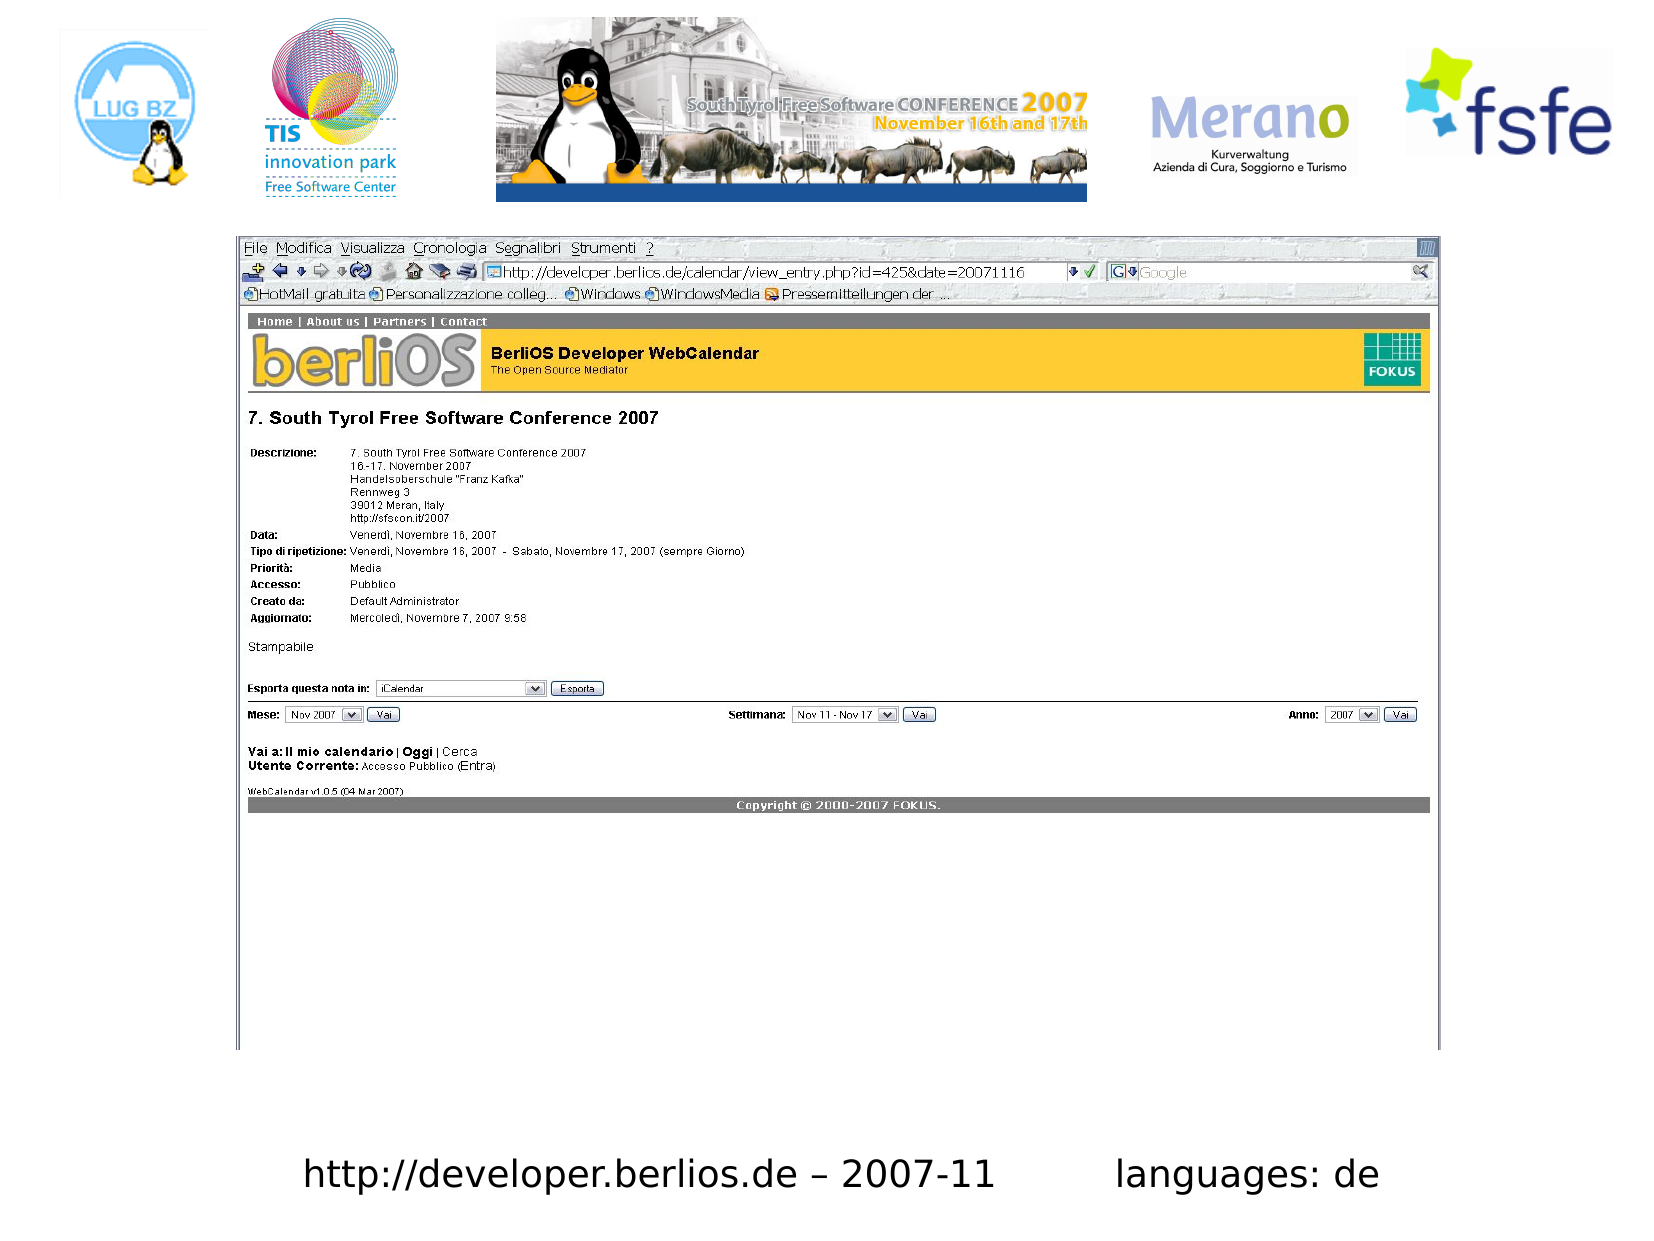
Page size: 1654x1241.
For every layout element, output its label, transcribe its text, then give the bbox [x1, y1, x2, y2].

picture [1405, 47, 1613, 156]
picture [1151, 96, 1359, 177]
picture [59, 29, 220, 198]
text_box http://developer.berlios.de – 2007-11 languages: de [236, 1145, 1447, 1205]
picture [496, 17, 1087, 202]
picture [236, 236, 1441, 1050]
picture [265, 18, 398, 197]
